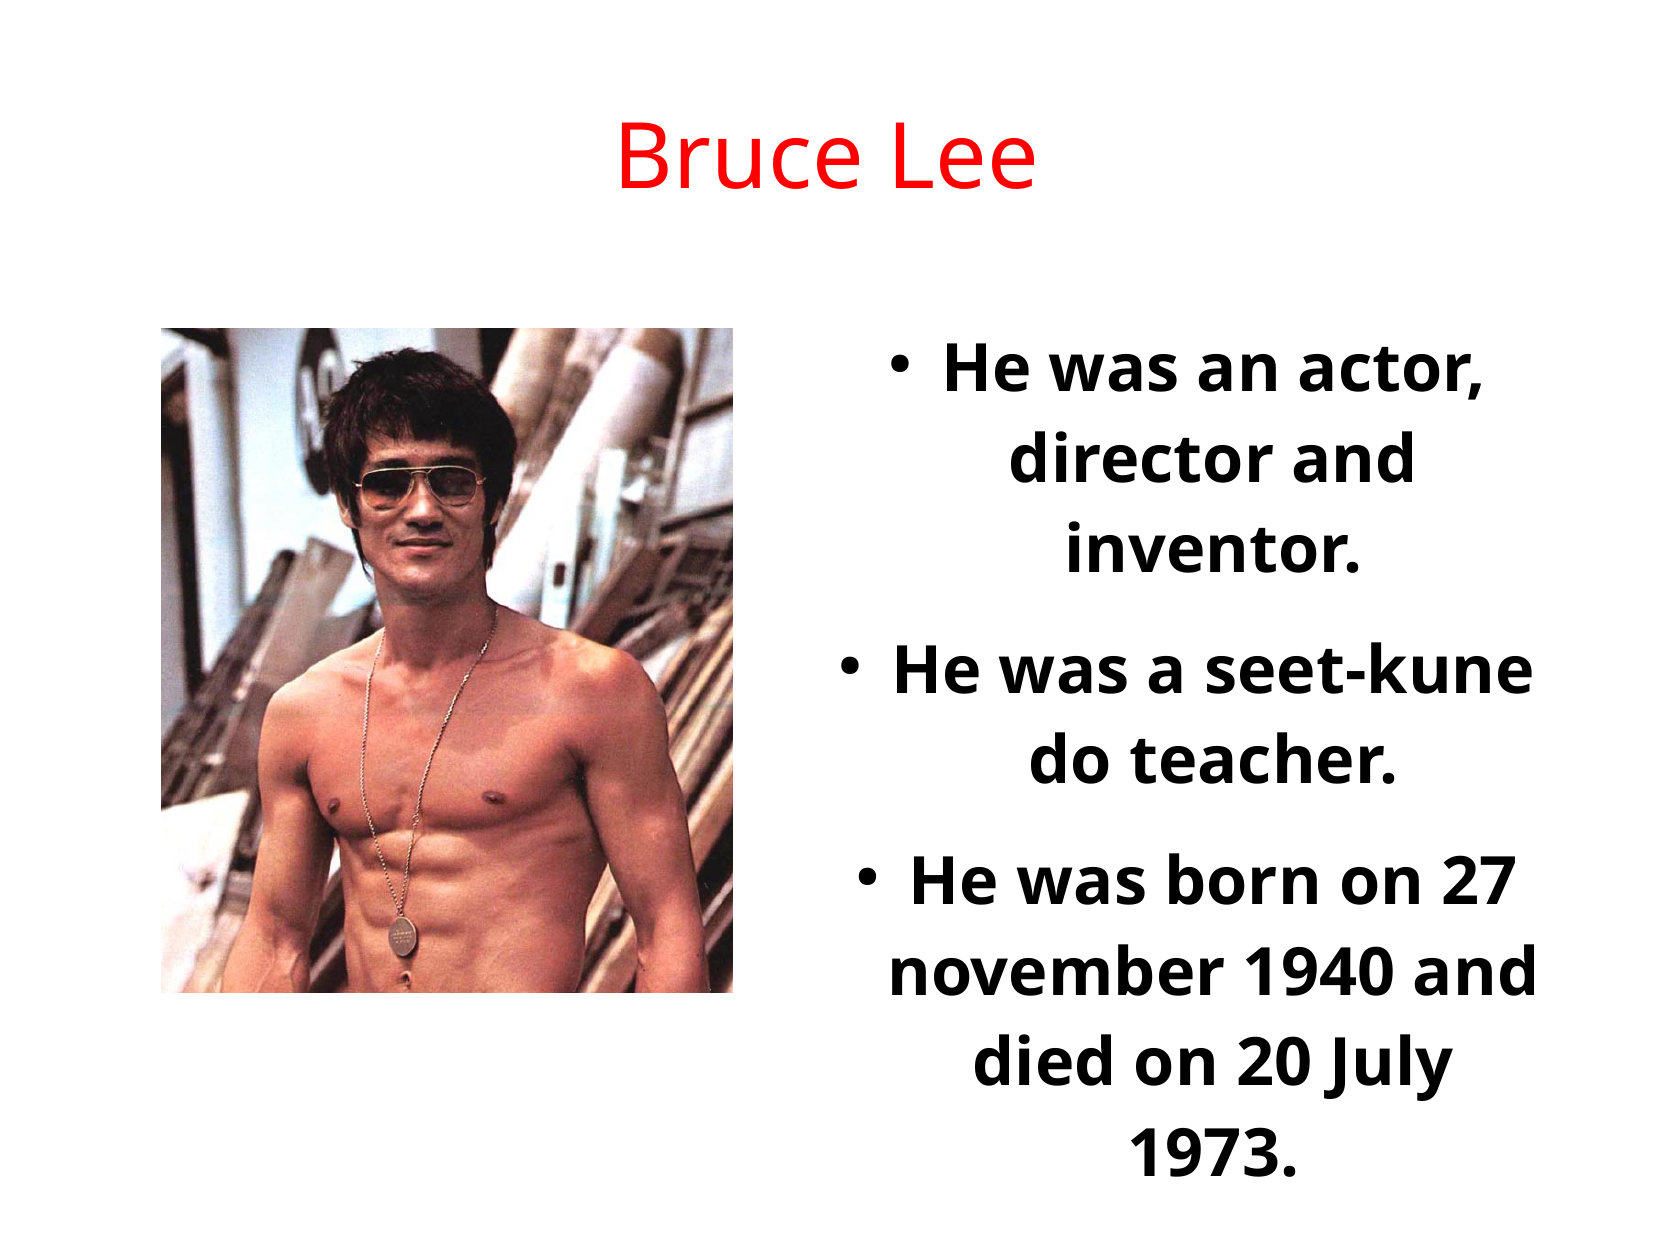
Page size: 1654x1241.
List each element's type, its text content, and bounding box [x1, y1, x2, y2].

title Bruce Lee [82, 49, 1571, 257]
picture [161, 328, 733, 993]
list He was an actor, director and inventor. He was a seet-kune do teacher. He was born on 27 november 1940 and died on 20 July 1973. [814, 320, 1542, 1099]
